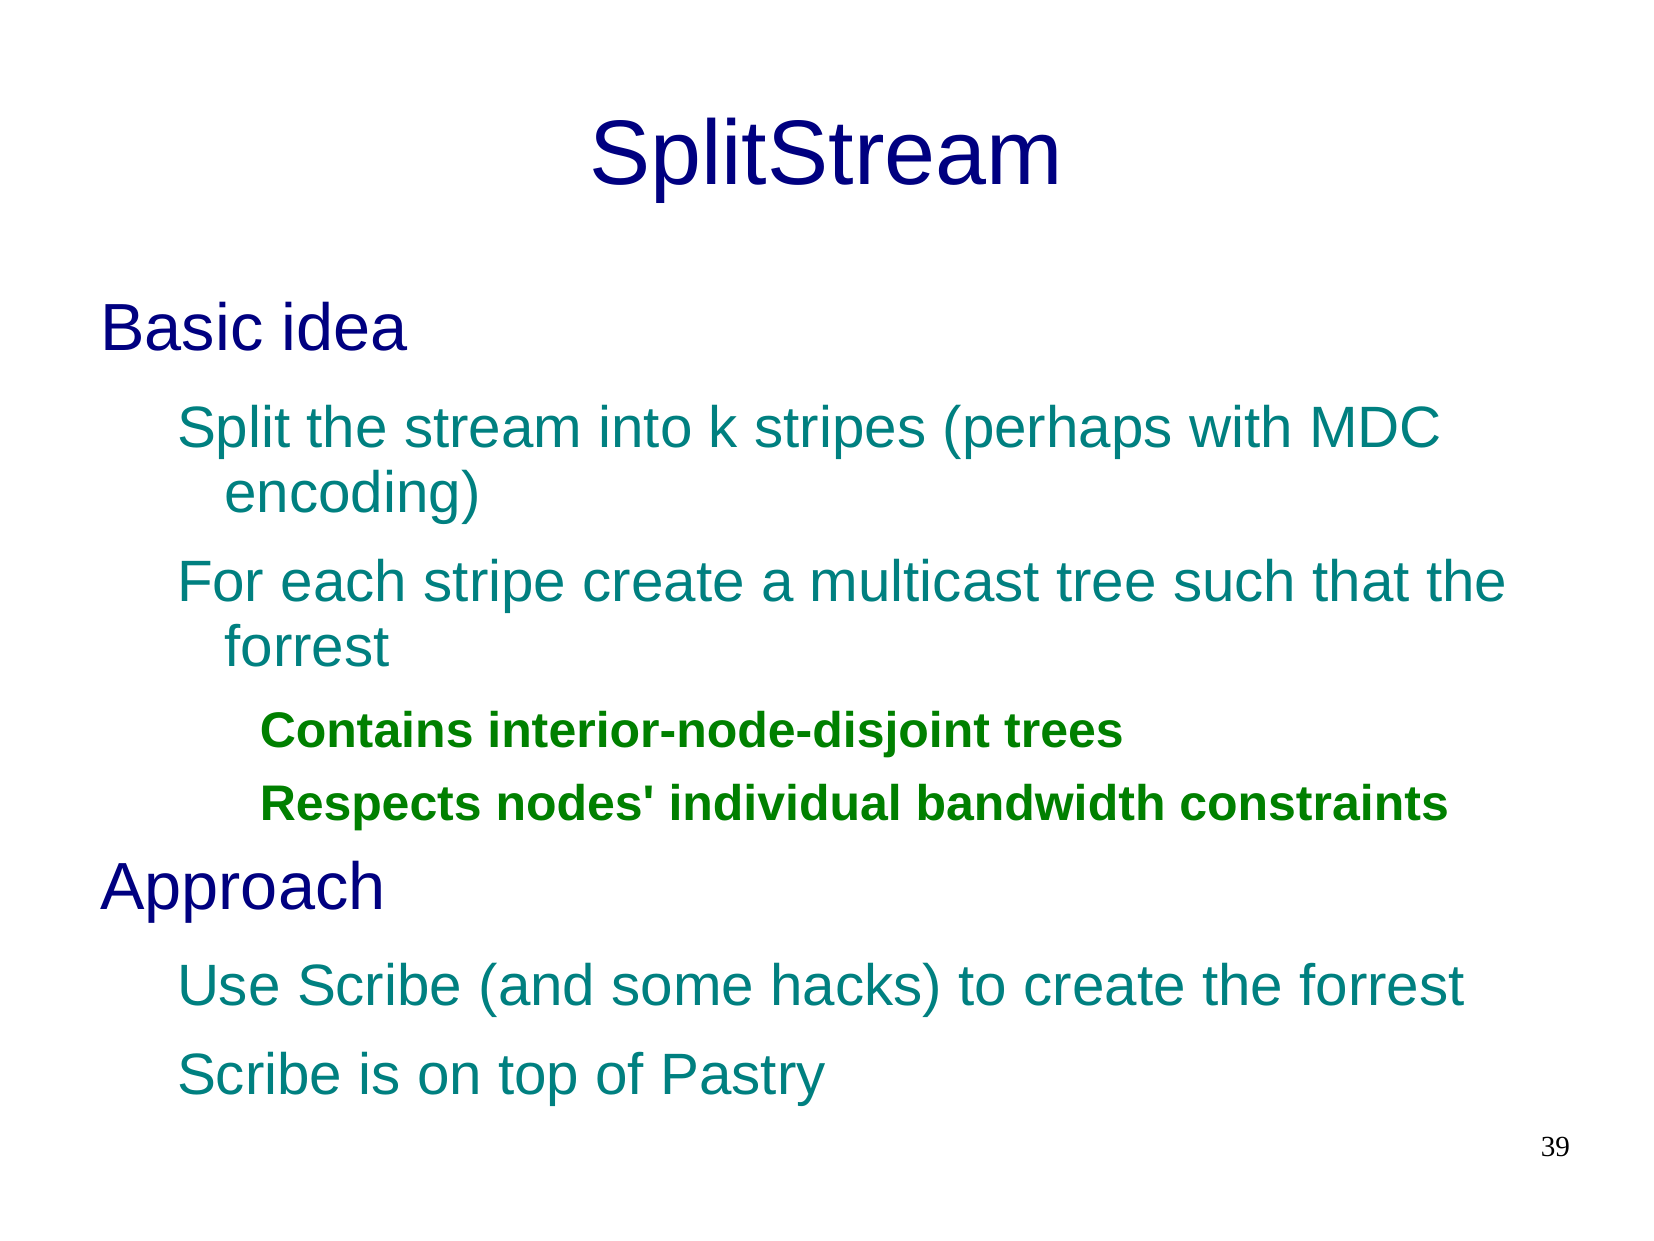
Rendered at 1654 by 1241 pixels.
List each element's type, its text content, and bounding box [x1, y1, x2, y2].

list Basic idea Split the stream into k stripes (perhaps with MDC encoding) For each stripe create a multicast tree such that the forrest Contains interior-node-disjoint trees Respects nodes' individual bandwidth constraints Approach Use Scribe (and some hacks) to create the forrest Scribe is on top of Pastry [82, 290, 1571, 1109]
title SplitStream [82, 49, 1571, 257]
